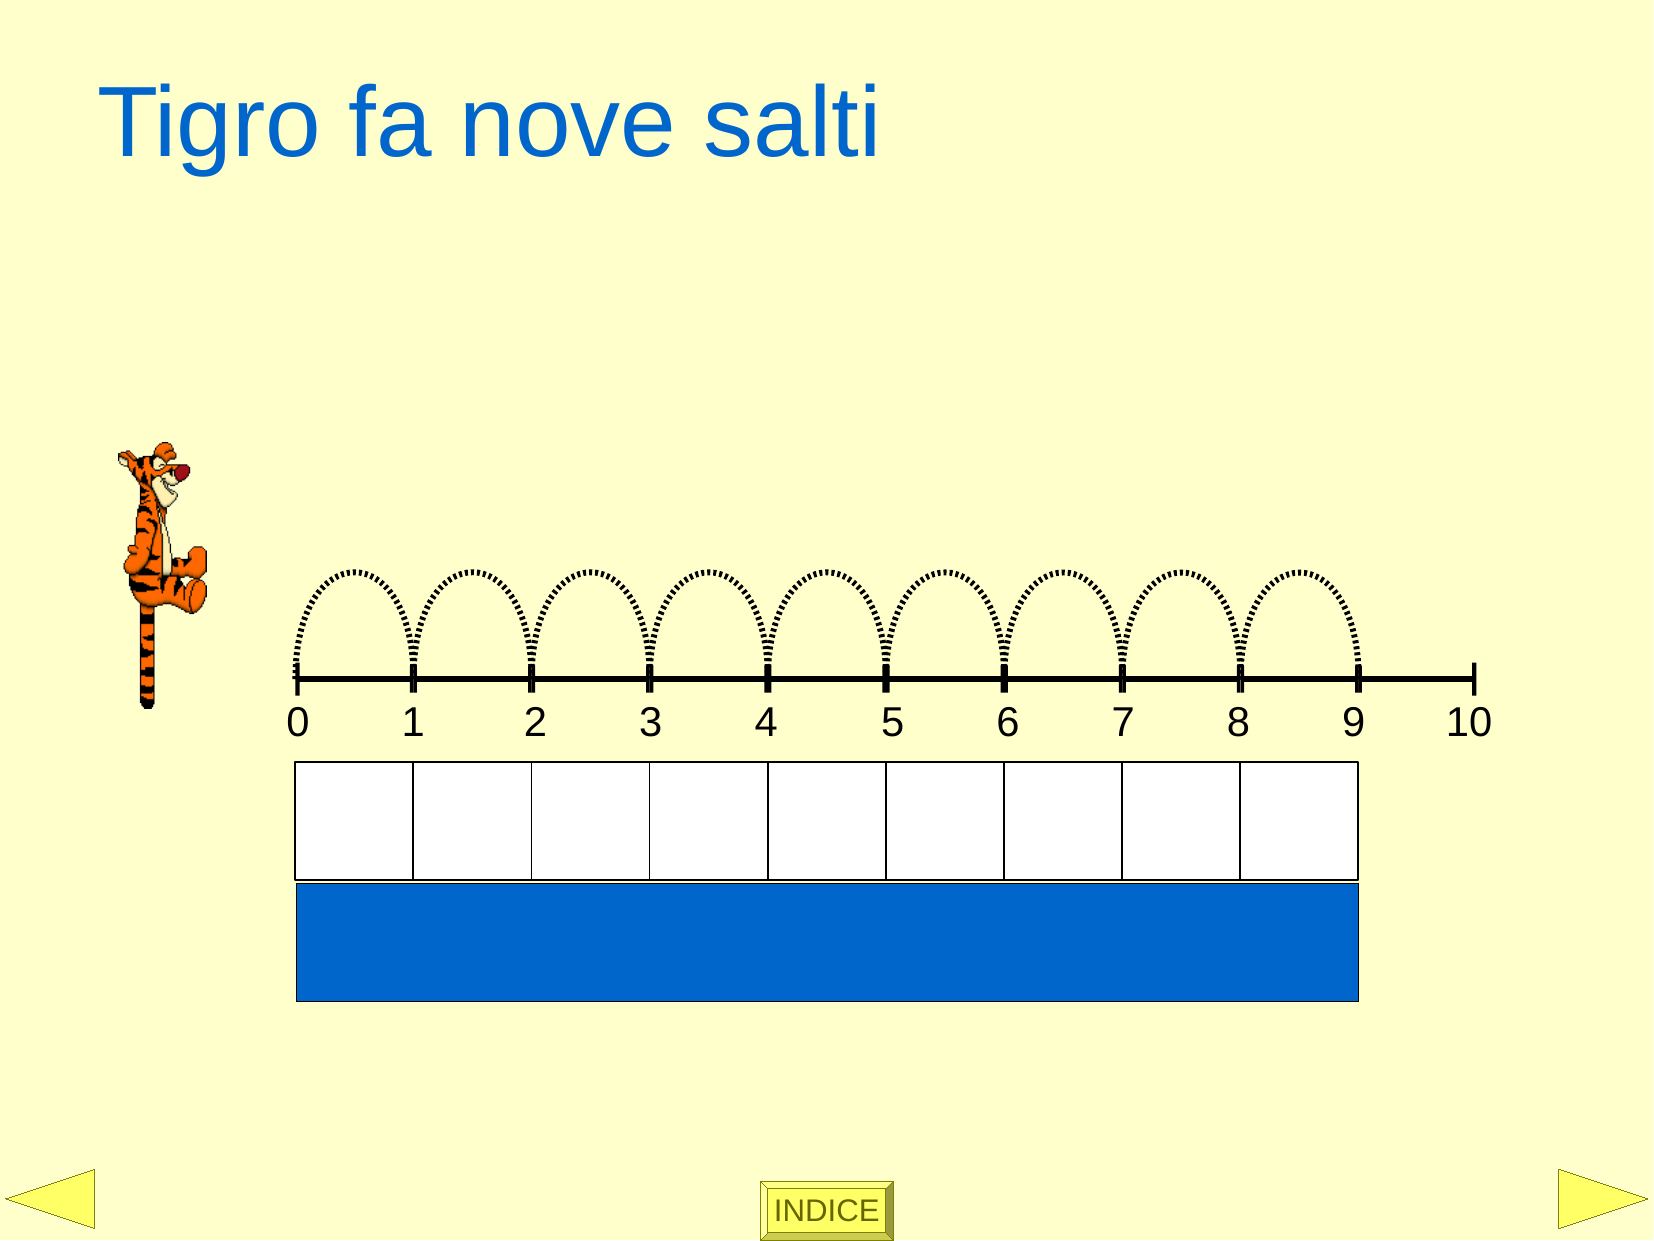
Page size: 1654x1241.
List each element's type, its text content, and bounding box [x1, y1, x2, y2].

text_box INDICE [768, 1189, 885, 1232]
text_box [1558, 1169, 1648, 1229]
text_box 0 1 2 3 4 5 6 7 8 9 10 [271, 690, 1542, 753]
text_box [295, 761, 1359, 880]
picture [118, 442, 207, 709]
text_box Tigro fa nove salti [82, 59, 897, 186]
text_box [296, 883, 1359, 1002]
text_box [5, 1169, 95, 1229]
